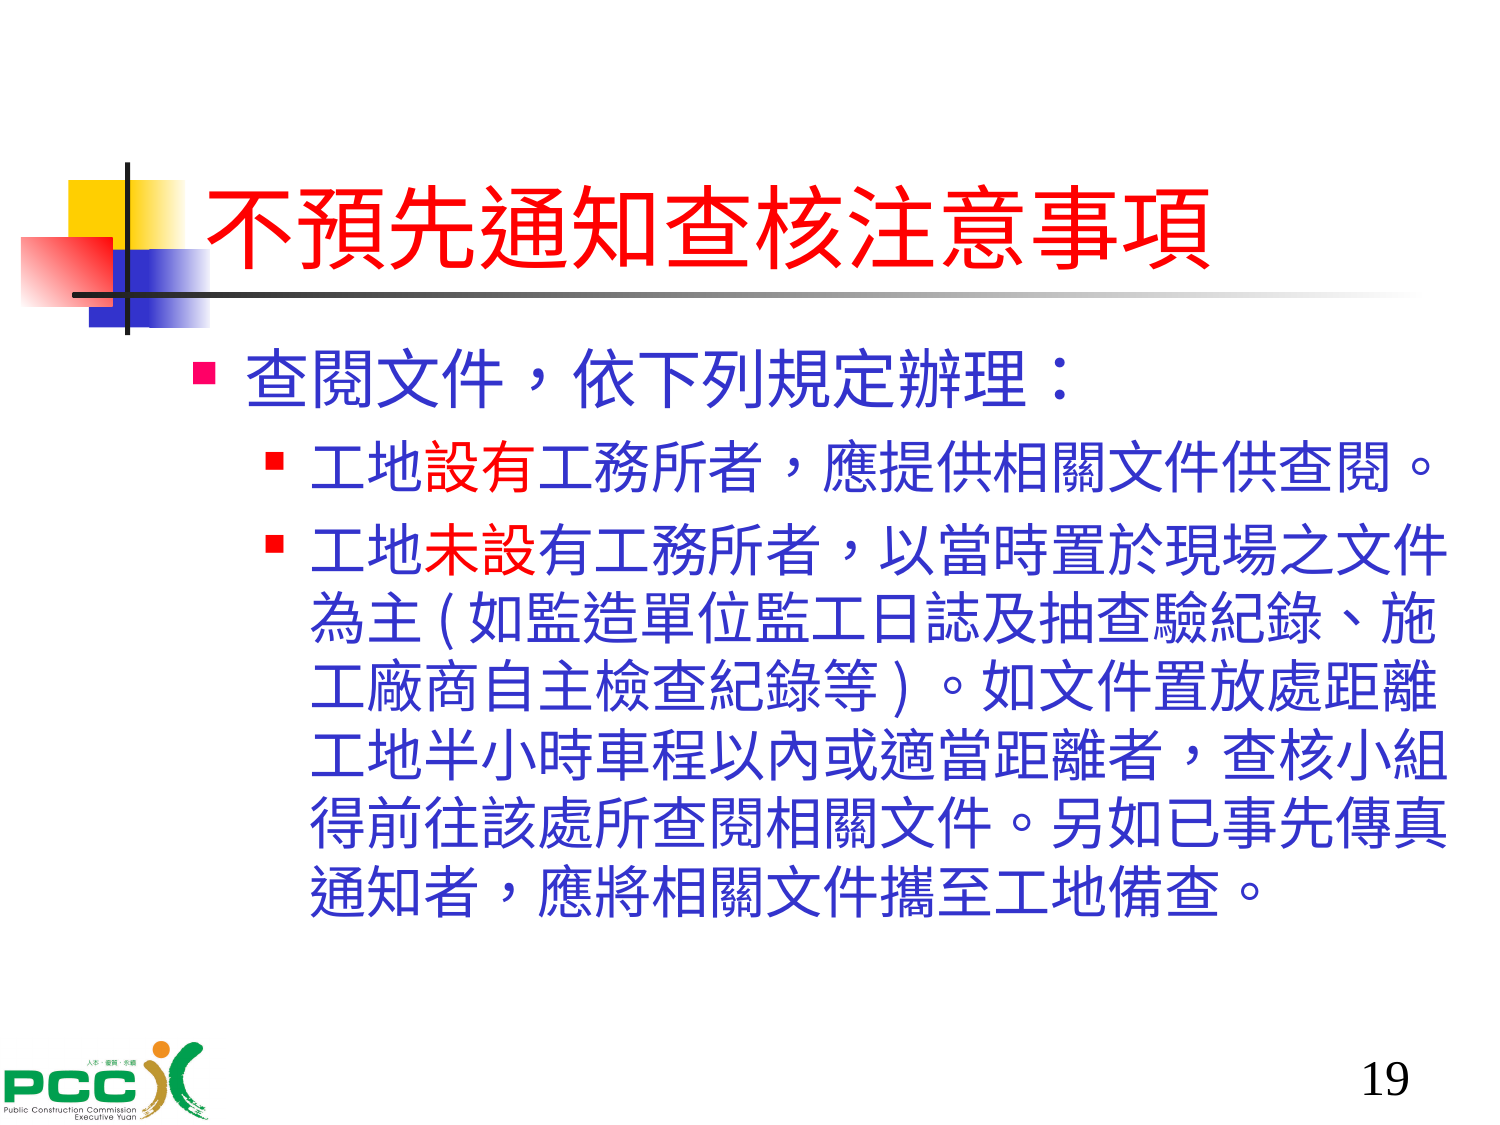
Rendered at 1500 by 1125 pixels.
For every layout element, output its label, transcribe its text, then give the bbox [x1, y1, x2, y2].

list 查閱文件，依下列規定辦理： 工地設有工務所者，應提供相關文件供查閱。 工地未設有工務所者，以當時置於現場之文件為主(如監造單位監工日誌及抽查驗紀錄、施工廠商自主檢查紀錄等)。如文件置放處距離工地半小時車程以內或適當距離者，查核小組得前往該處所查閱相關文件。另如已事先傳真通知者，應將相關文件攜至工地備查。 [174, 331, 1469, 1007]
title 不預先通知查核注意事項 [188, 101, 1468, 289]
picture [0, 1037, 226, 1125]
